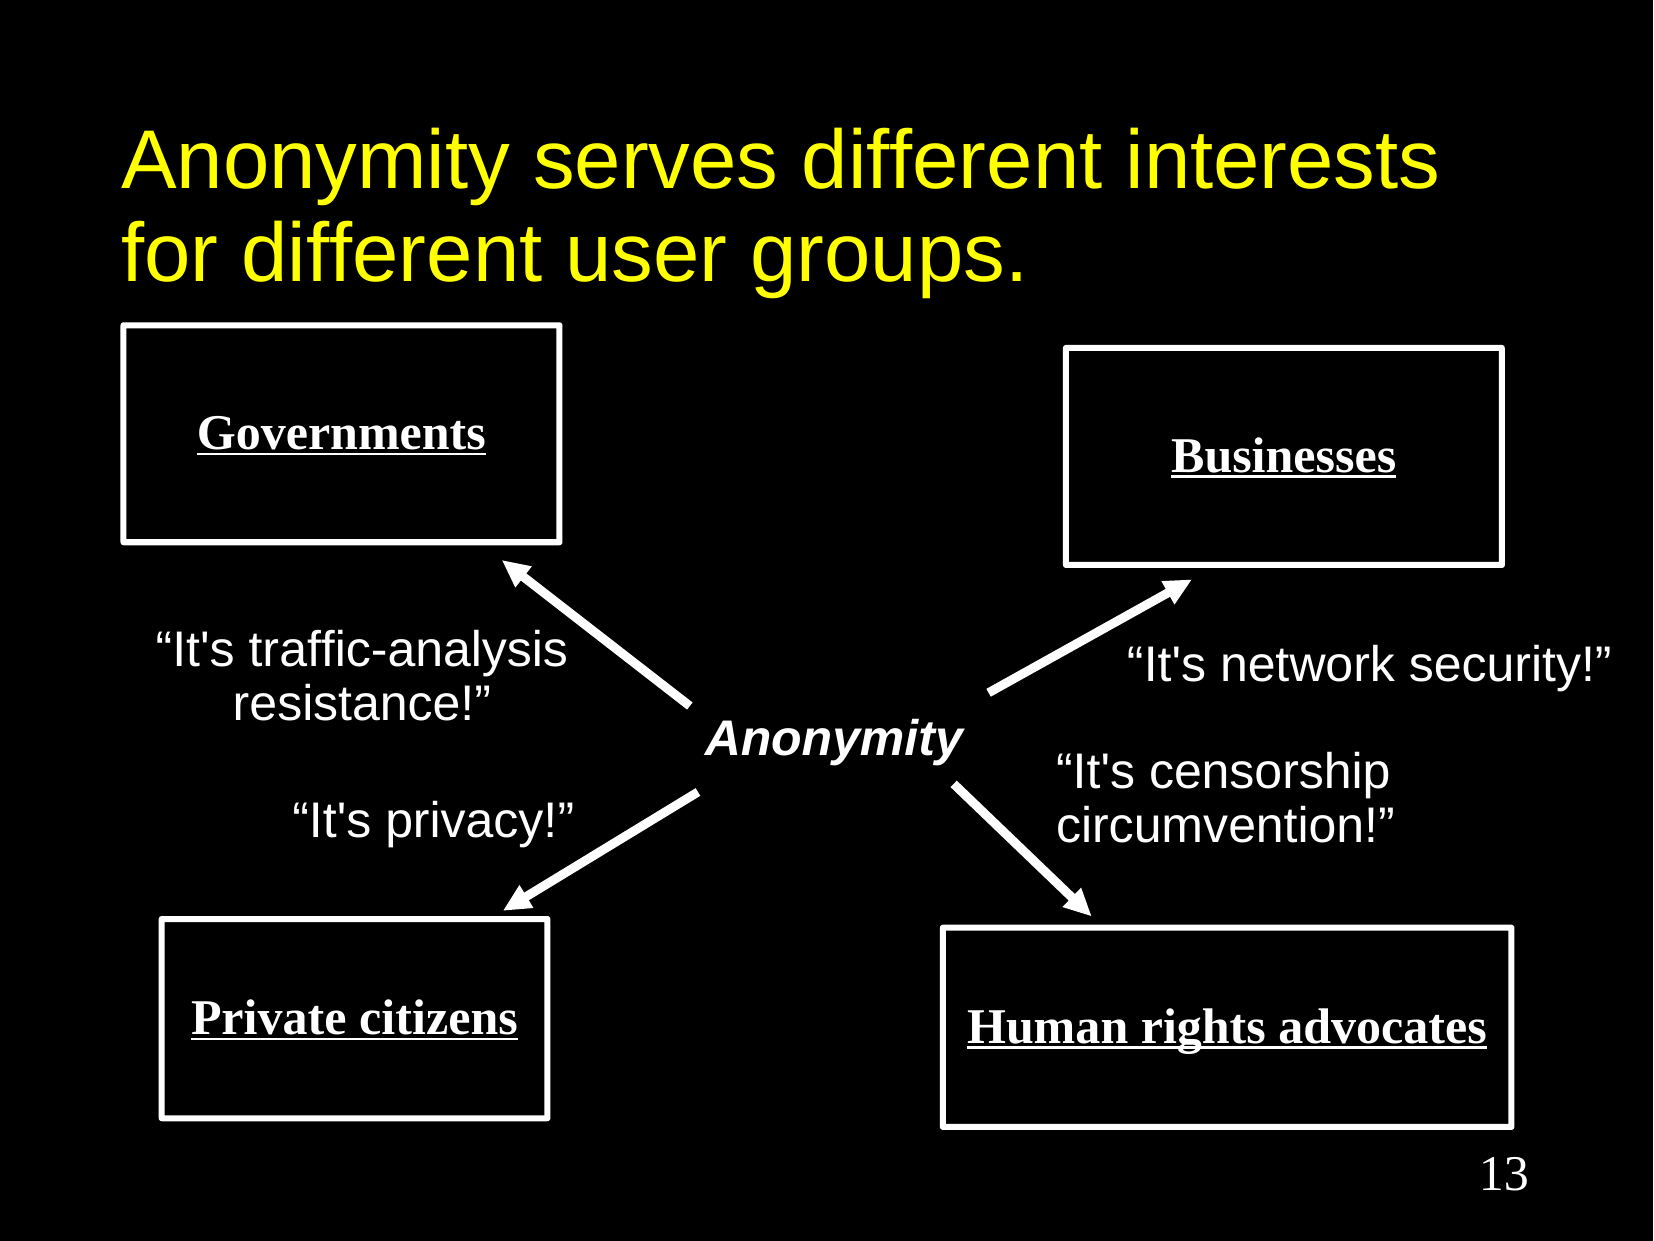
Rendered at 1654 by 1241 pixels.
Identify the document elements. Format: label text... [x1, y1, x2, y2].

text_box “It's traffic-analysis resistance!” [155, 624, 568, 746]
text_box “It's privacy!” [292, 794, 576, 856]
text_box “It's network security!” [1126, 638, 1613, 700]
text_box Human rights advocates [942, 927, 1512, 1127]
text_box Governments [123, 325, 560, 543]
title Anonymity serves different interests for different user groups. [121, 86, 1534, 327]
text_box Businesses [1065, 347, 1502, 565]
text_box “It's censorship circumvention!” [1056, 746, 1396, 866]
text_box Anonymity [632, 668, 1036, 812]
text_box Private citizens [161, 919, 548, 1119]
